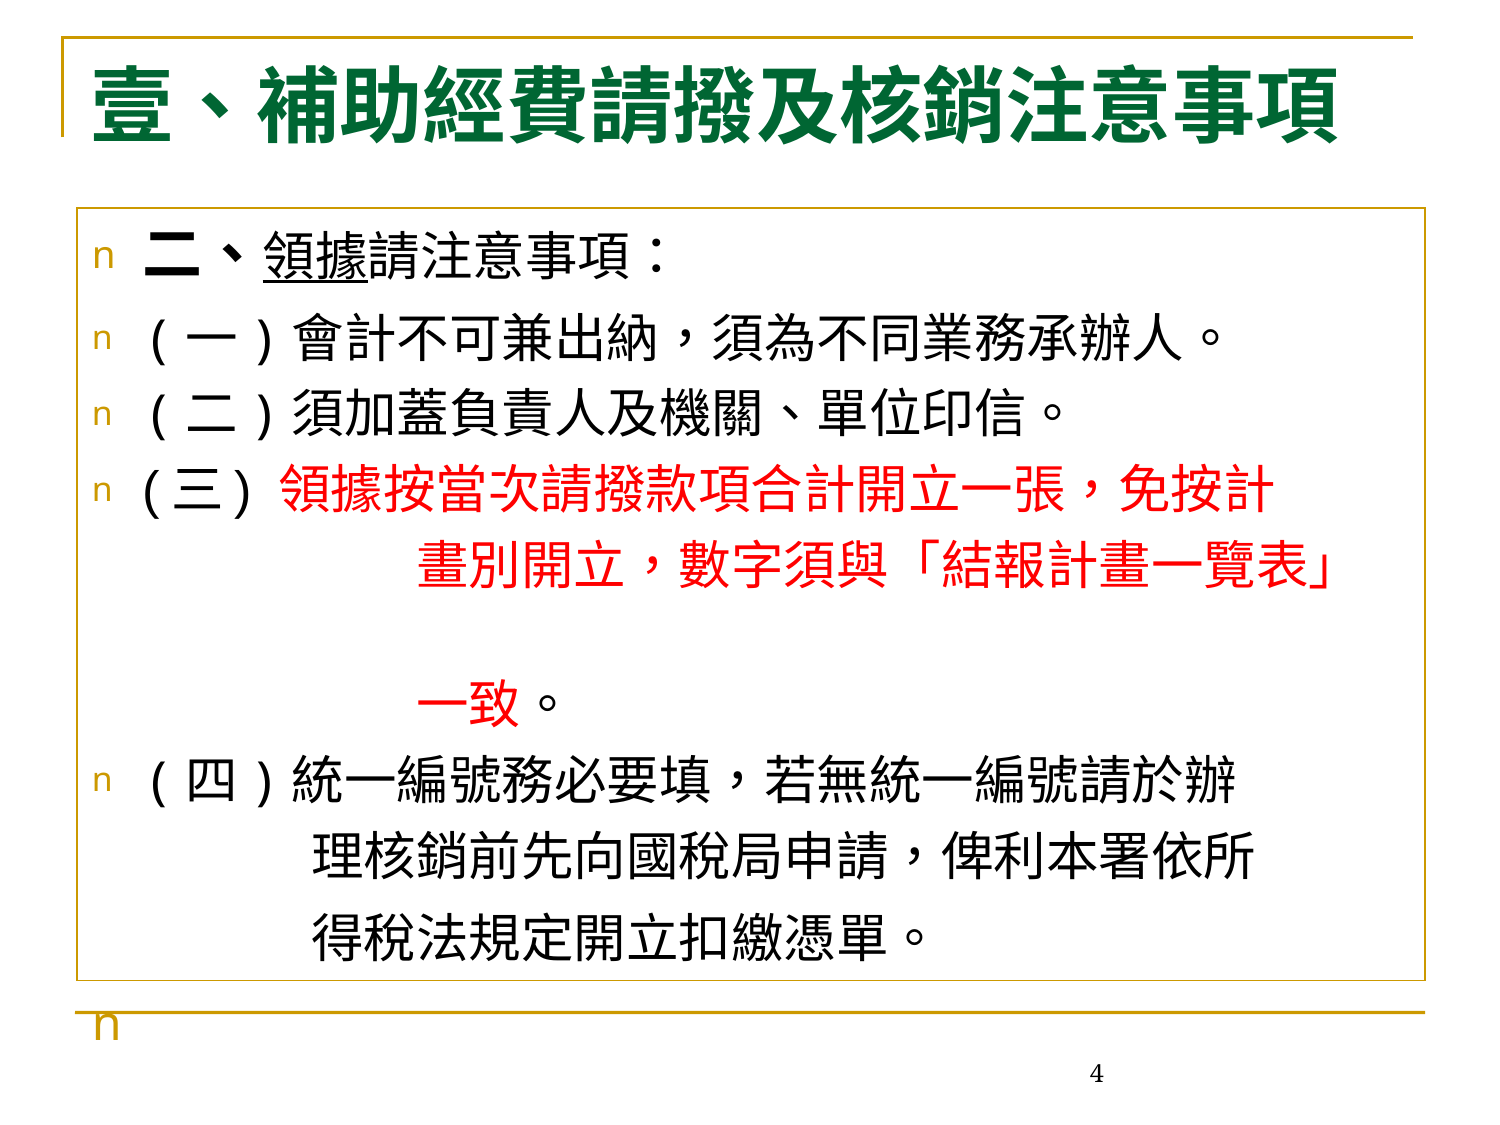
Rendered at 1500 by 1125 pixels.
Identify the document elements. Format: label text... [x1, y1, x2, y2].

list 二、領據請注意事項： (一)會計不可兼出納，須為不同業務承辦人。 (二)須加蓋負責人及機關、單位印信。 (三) 領據按當次請撥款項合計開立一張，免按計 畫別開立，數字須與「結報計畫一覽表」 一致。 (四)統一編號務必要填，若無統一編號請於辦 理核銷前先向國稅局申請，俾利本署依所 得稅法規定開立扣繳憑單。 [76, 208, 1426, 981]
title 壹、補助經費請撥及核銷注意事項 [75, 45, 1426, 233]
text_box [1074, 1024, 1426, 1100]
